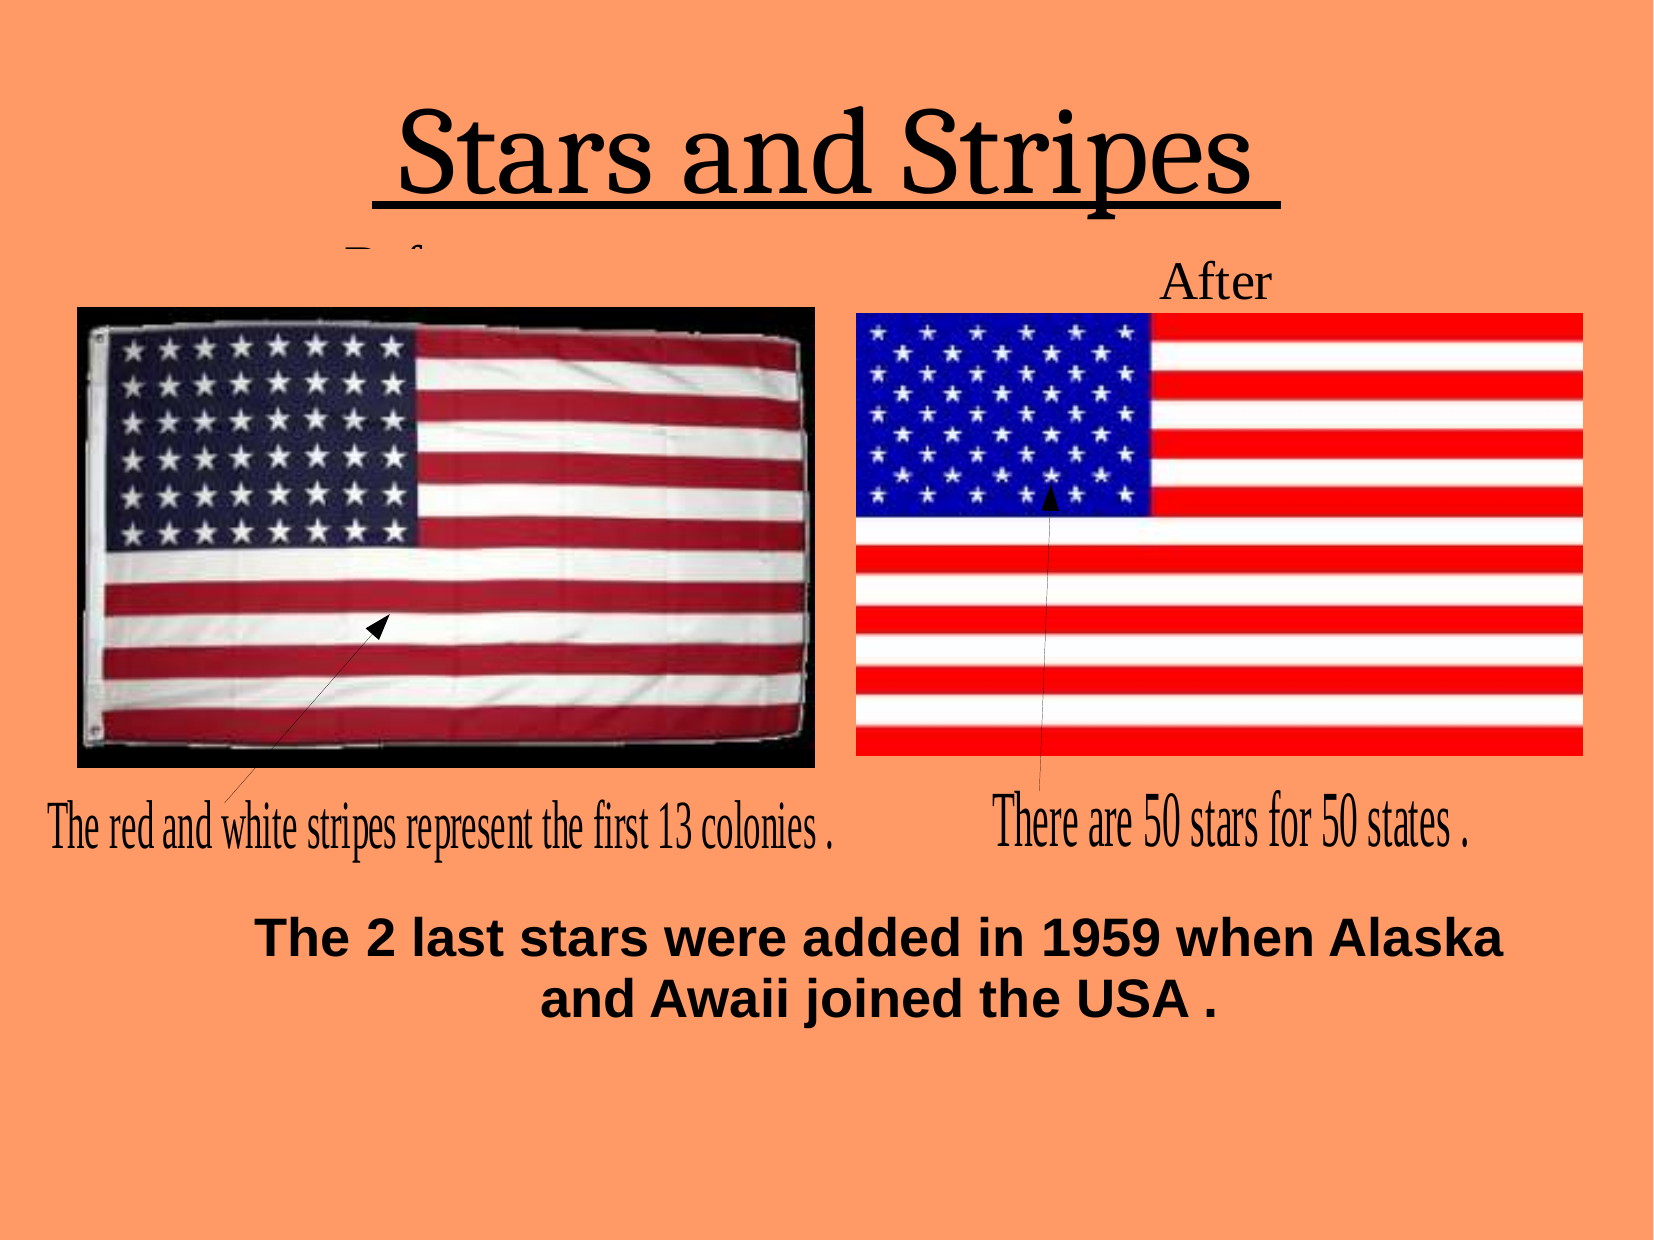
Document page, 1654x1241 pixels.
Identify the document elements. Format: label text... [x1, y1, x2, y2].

text_box The 2 last stars were added in 1959 when Alaska and Awaii joined the USA . [248, 897, 1512, 1039]
chart [224, 114, 1654, 308]
chart [0, 425, 1654, 945]
picture [856, 313, 1583, 425]
title Stars and Stripes [82, 49, 1571, 257]
picture [77, 307, 815, 484]
